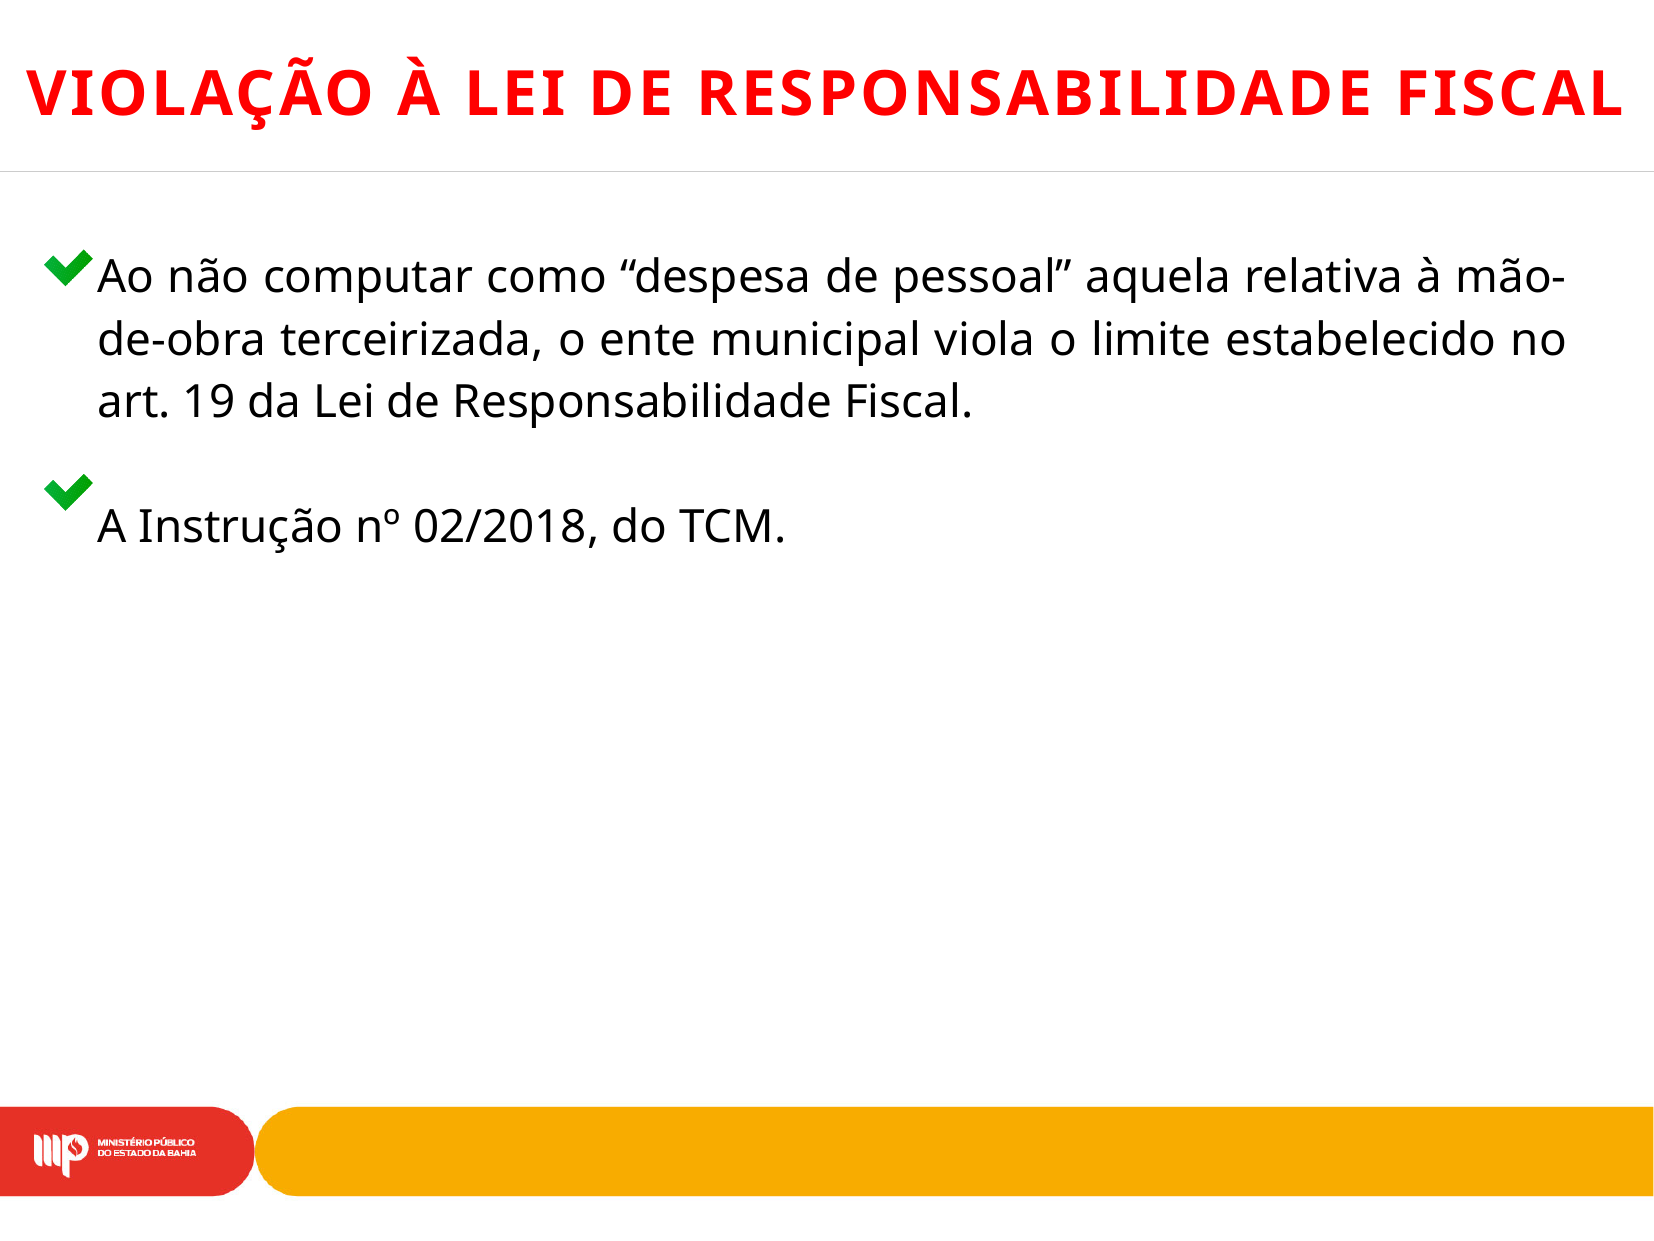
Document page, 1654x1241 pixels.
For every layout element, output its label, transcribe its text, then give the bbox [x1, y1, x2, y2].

picture [42, 248, 82, 288]
picture [0, 1101, 1654, 1241]
text_box Ao não computar como “despesa de pessoal” aquela relativa à mão-de-obra terceirizada, o ente municipal viola o limite estabelecido no art. 19 da Lei de Responsabilidade Fiscal. A Instrução nº 02/2018, do TCM. [82, 236, 1583, 801]
picture [42, 472, 95, 513]
text_box VIOLAÇÃO À LEI DE RESPONSABILIDADE FISCAL [0, 41, 1654, 135]
